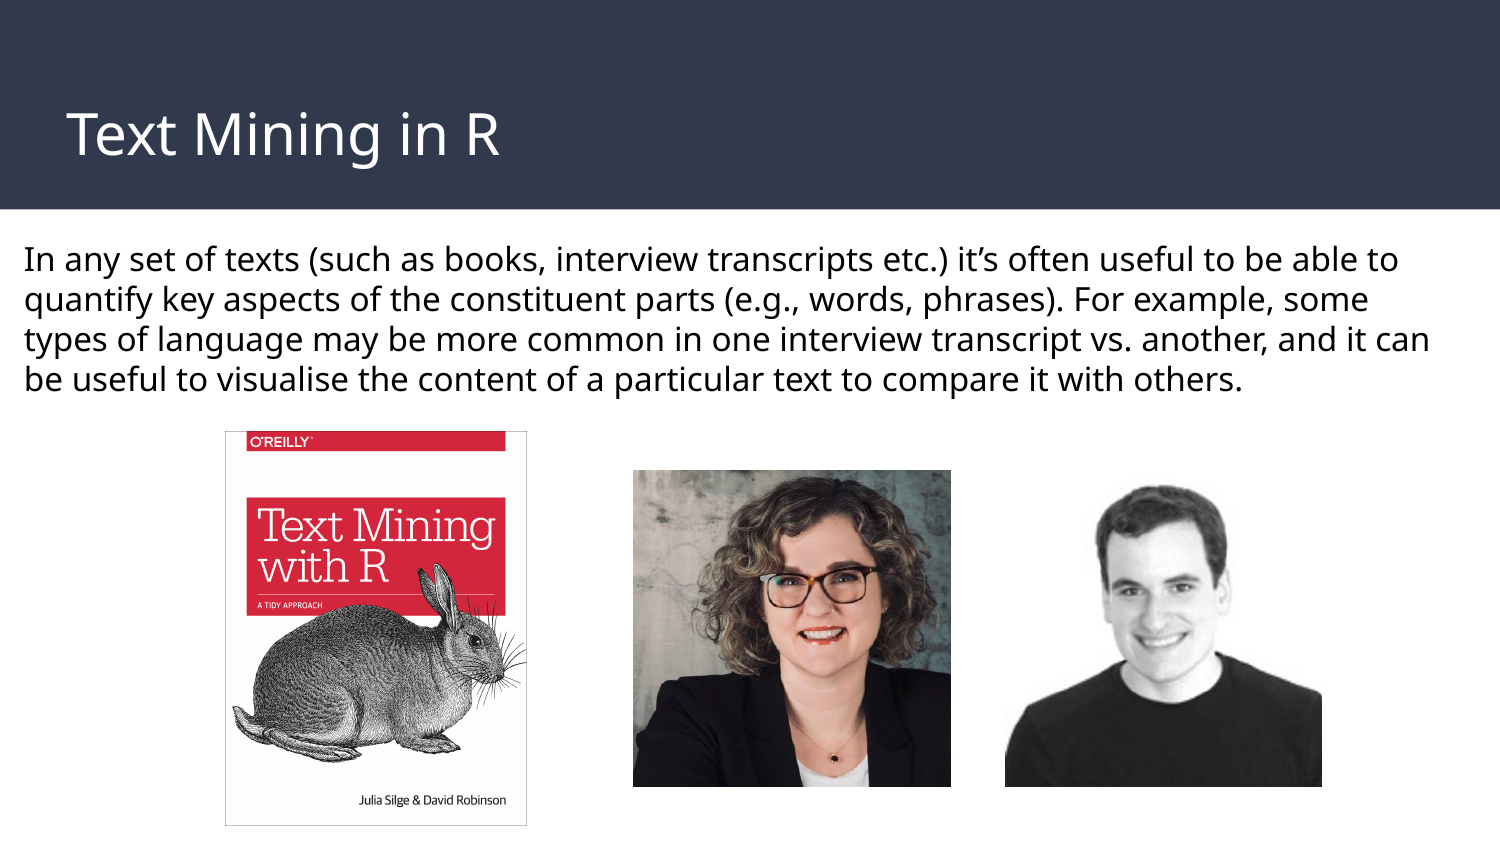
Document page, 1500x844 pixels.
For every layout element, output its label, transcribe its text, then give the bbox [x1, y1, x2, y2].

text_box In any set of texts (such as books, interview transcripts etc.) it’s often useful to be able to quantify key aspects of the constituent parts (e.g., words, phrases). For example, some types of language may be more common in one interview transcript vs. another, and it can be useful to visualise the content of a particular text to compare it with others. [9, 223, 1479, 432]
picture [1005, 470, 1322, 787]
picture [225, 431, 527, 826]
picture [633, 470, 951, 787]
title Text Mining in R [51, 82, 1449, 185]
